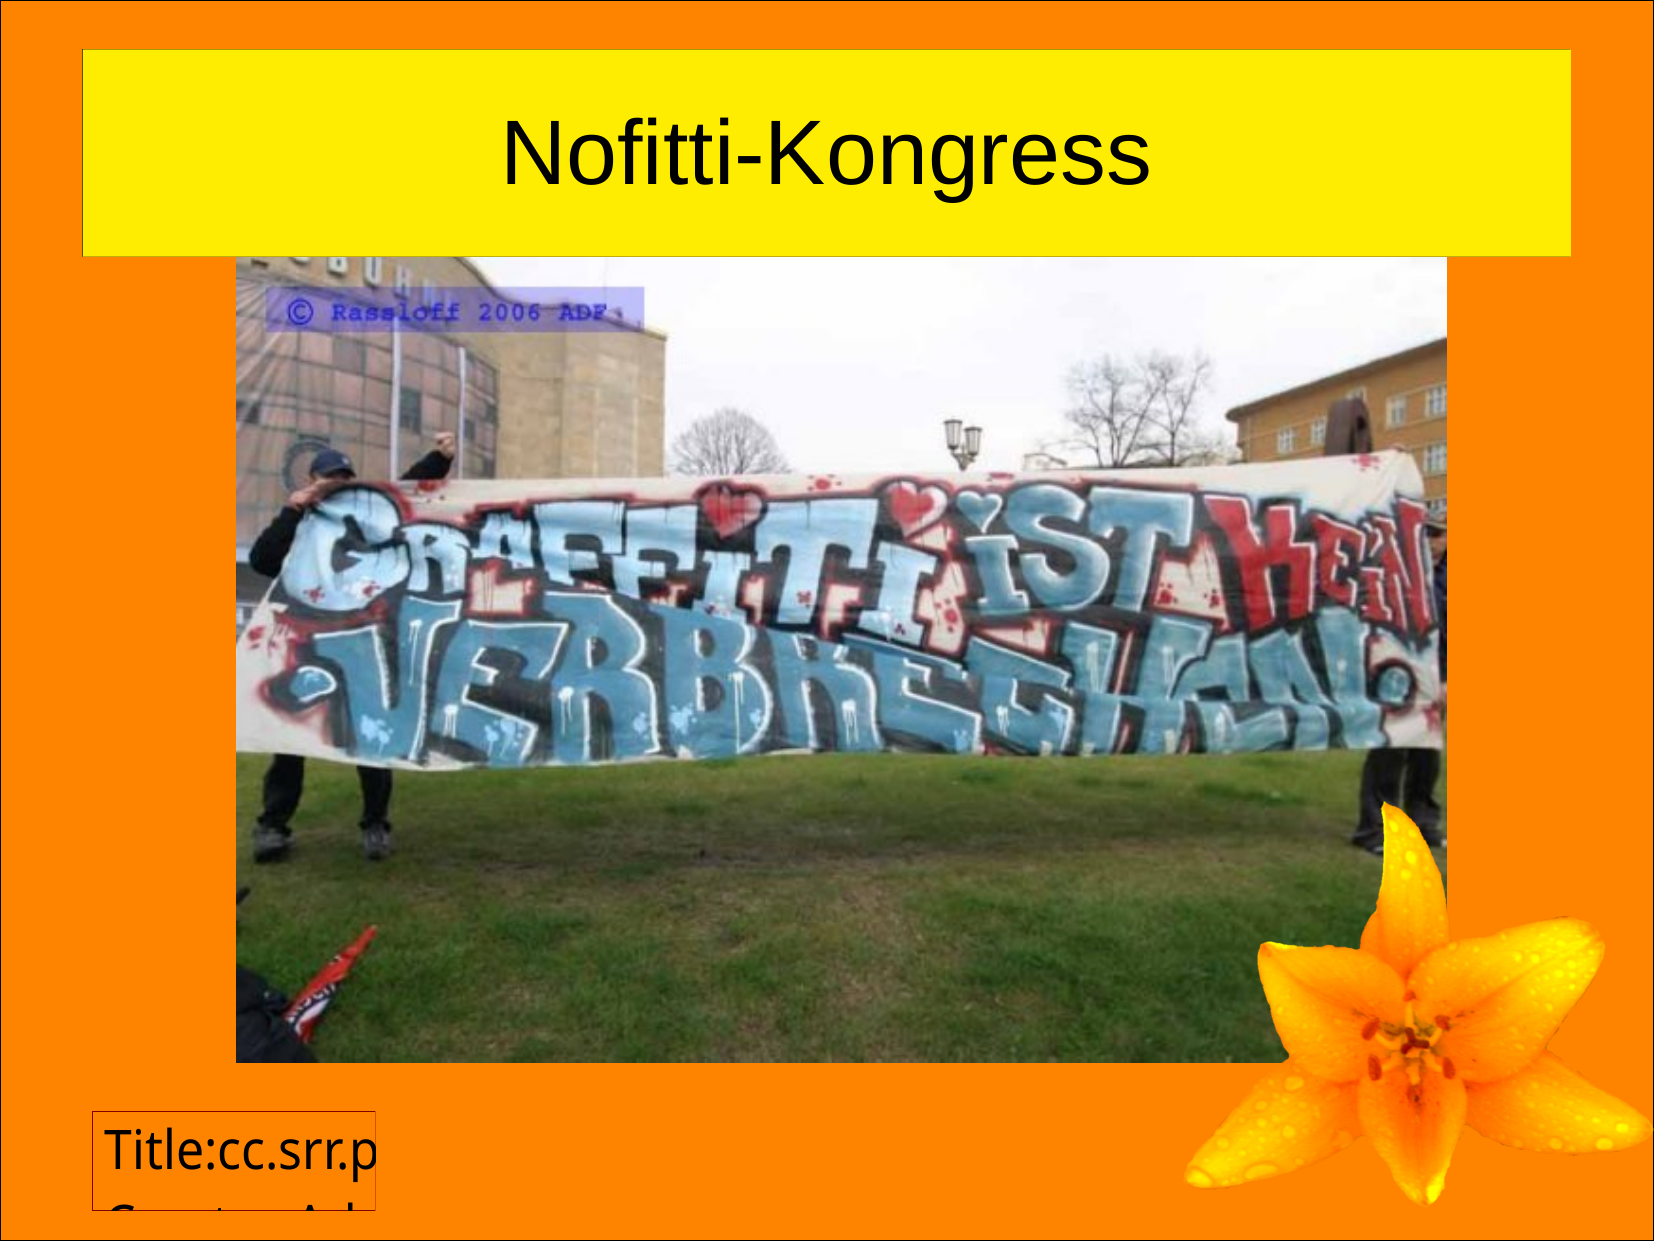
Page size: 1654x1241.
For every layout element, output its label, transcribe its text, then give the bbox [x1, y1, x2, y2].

title Nofitti-Kongress [82, 49, 1571, 257]
text_box [0, 0, 1654, 1241]
picture [236, 257, 1654, 1241]
picture [88, 1108, 376, 1211]
